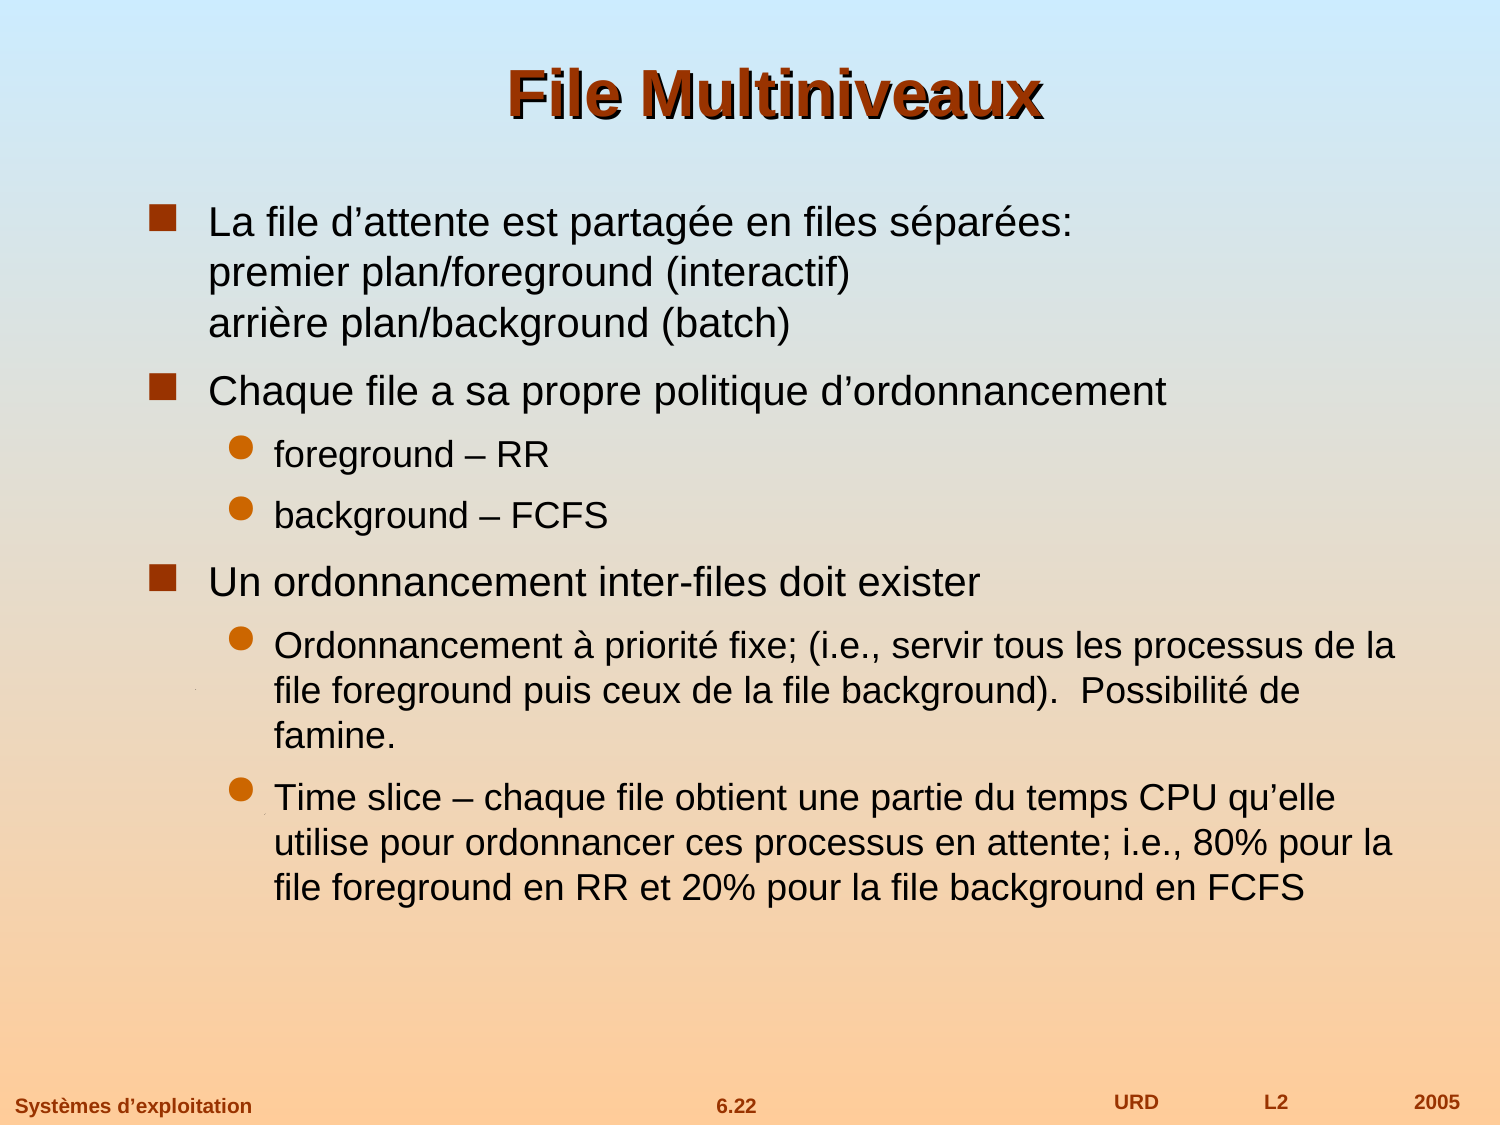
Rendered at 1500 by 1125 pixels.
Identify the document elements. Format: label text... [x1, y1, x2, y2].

list La file d’attente est partagée en files séparées: premier plan/foreground (interactif) arrière plan/background (batch) Chaque file a sa propre politique d’ordonnancement foreground – RR background – FCFS Un ordonnancement inter-files doit exister Ordonnancement à priorité fixe; (i.e., servir tous les processus de la file foreground puis ceux de la file background). Possibilité de famine. Time slice – chaque file obtient une partie du temps CPU qu’elle utilise pour ordonnancer ces processus en attente; i.e., 80% pour la file foreground en RR et 20% pour la file background en FCFS [137, 187, 1426, 988]
title File Multiniveaux [112, 37, 1438, 138]
